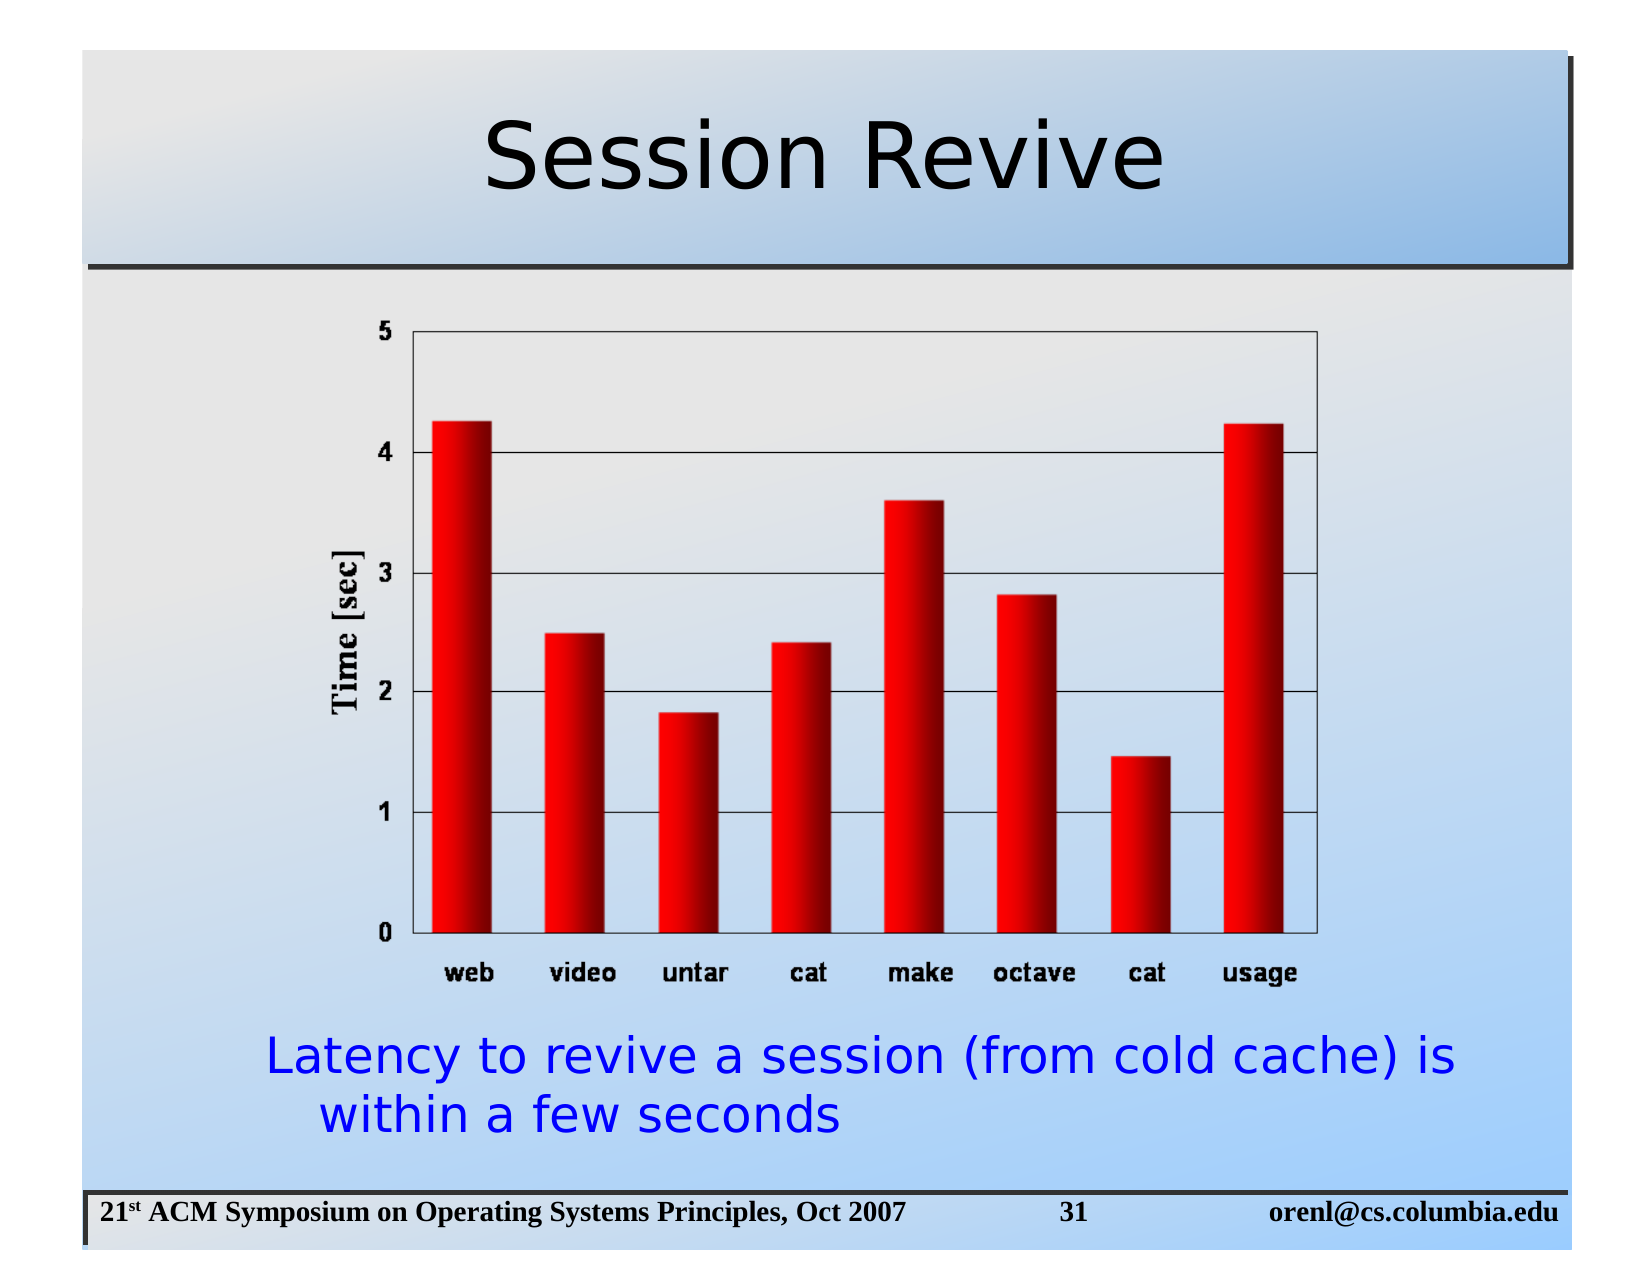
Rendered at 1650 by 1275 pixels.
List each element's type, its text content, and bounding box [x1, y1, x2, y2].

picture [272, 298, 1334, 1007]
list Latency to revive a session (from cold cache) is within a few seconds [187, 1012, 1498, 1144]
title Session Revive [82, 58, 1568, 257]
